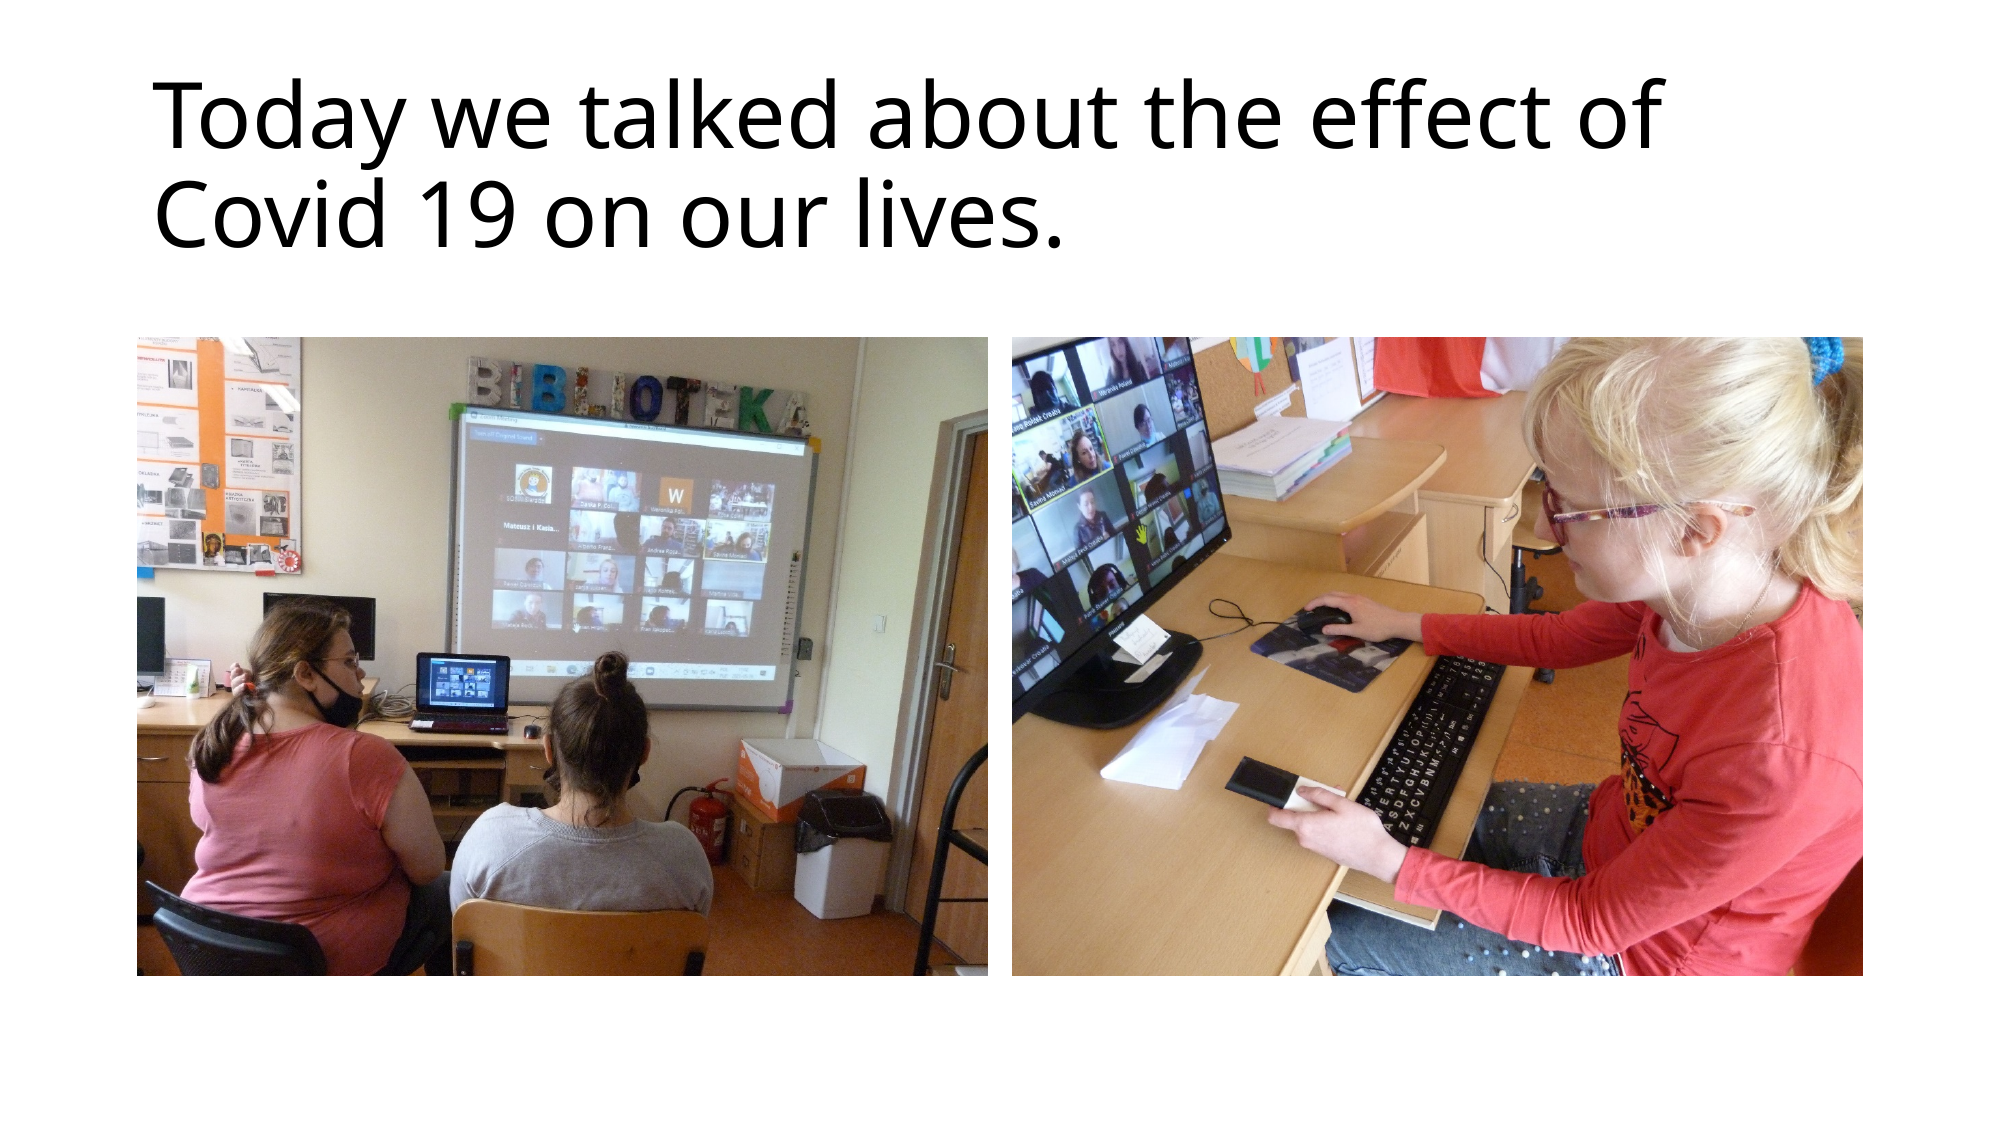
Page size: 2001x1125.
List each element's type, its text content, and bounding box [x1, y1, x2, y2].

picture [137, 337, 988, 976]
title Today we talked about the effect of Covid 19 on our lives. [137, 59, 1863, 278]
picture [1012, 337, 1863, 976]
